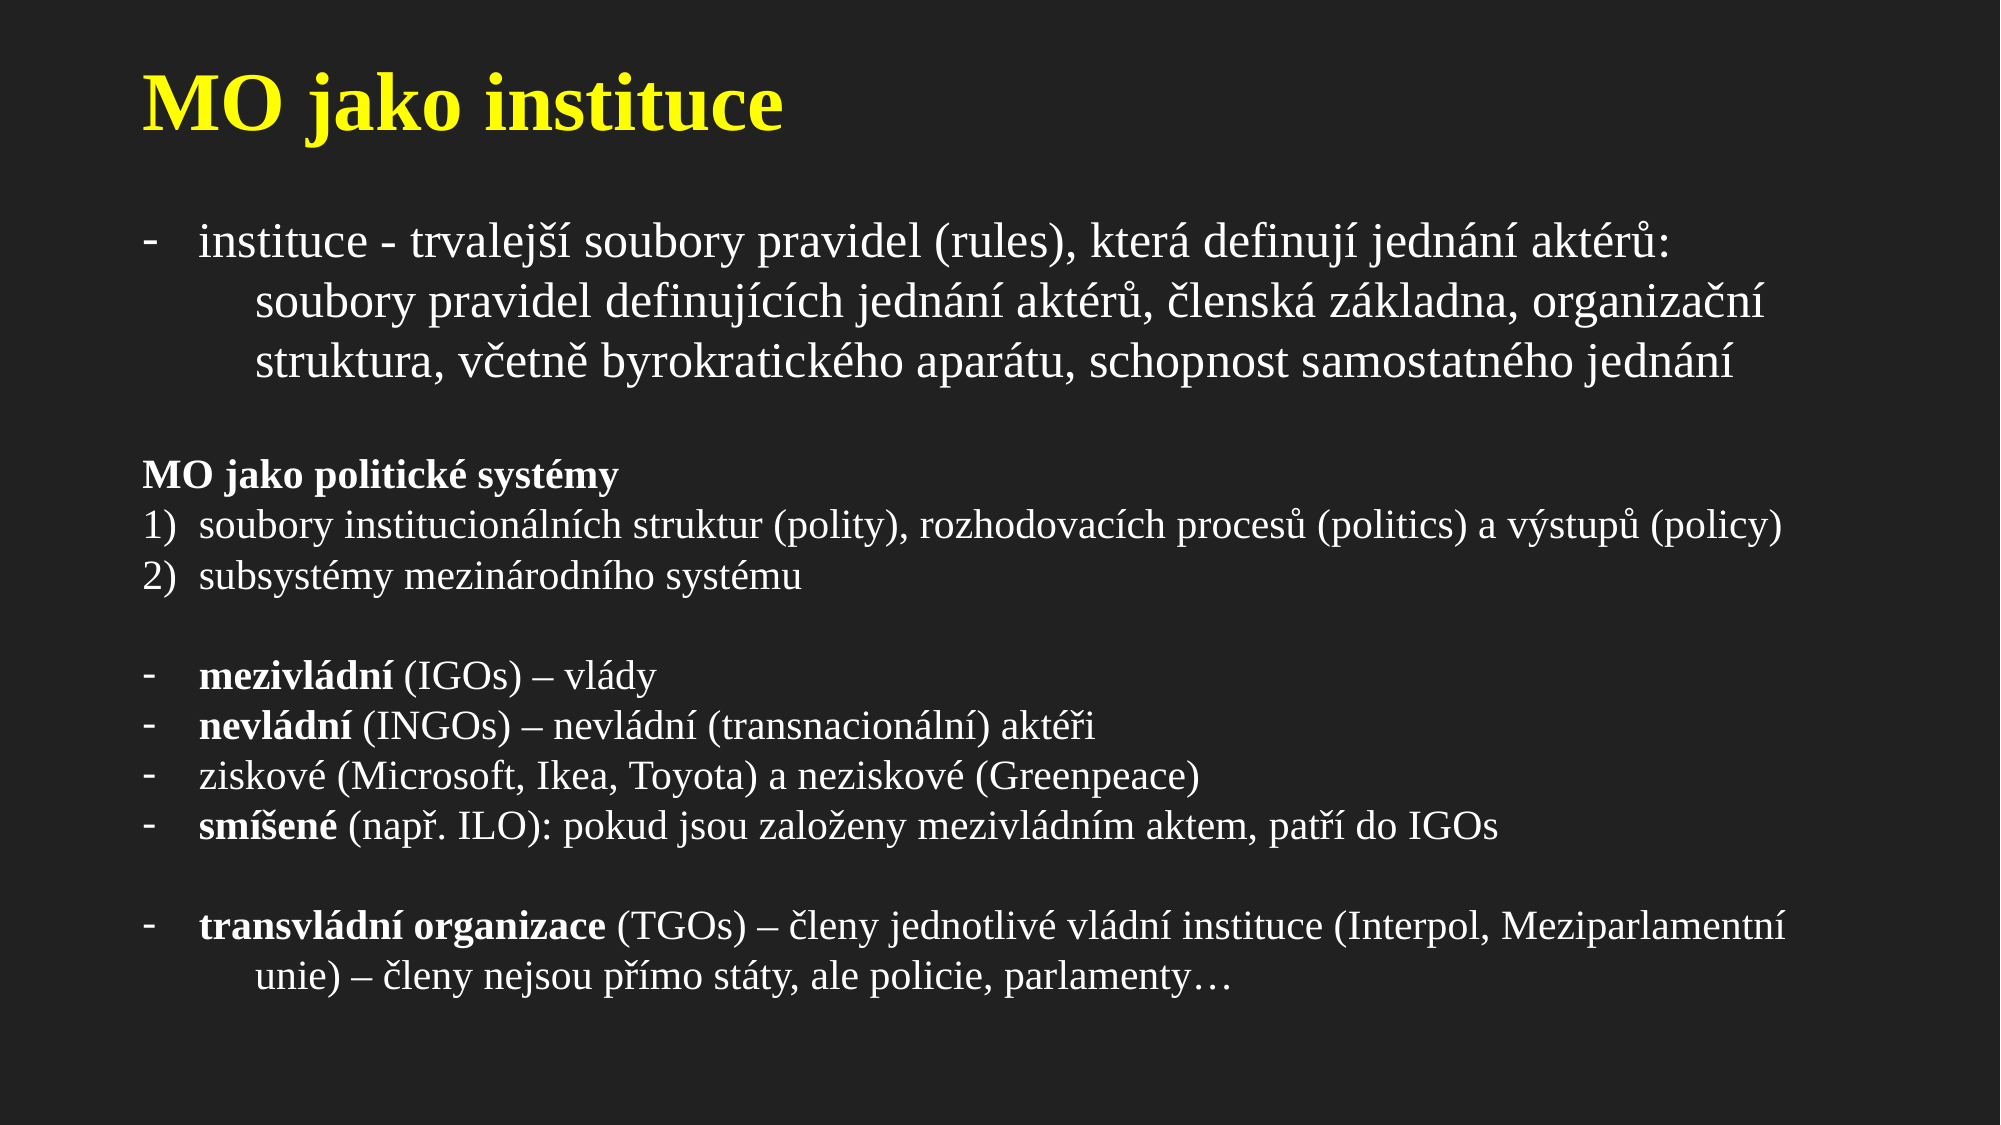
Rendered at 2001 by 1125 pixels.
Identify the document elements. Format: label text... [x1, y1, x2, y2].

text_box MO jako instituce instituce - trvalejší soubory pravidel (rules), která definují jednání aktérů: soubory pravidel definujících jednání aktérů, členská základna, organizační struktura, včetně byrokratického aparátu, schopnost samostatného jednání MO jako politické systémy soubory institucionálních struktur (polity), rozhodovacích procesů (politics) a výstupů (policy) subsystémy mezinárodního systému mezivládní (IGOs) – vlády nevládní (INGOs) – nevládní (transnacionální) aktéři ziskové (Microsoft, Ikea, Toyota) a neziskové (Greenpeace) smíšené (např. ILO): pokud jsou založeny mezivládním aktem, patří do IGOs transvládní organizace (TGOs) – členy jednotlivé vládní instituce (Interpol, Meziparlamentní unie) – členy nejsou přímo státy, ale policie, parlamenty… [127, 40, 1818, 1005]
